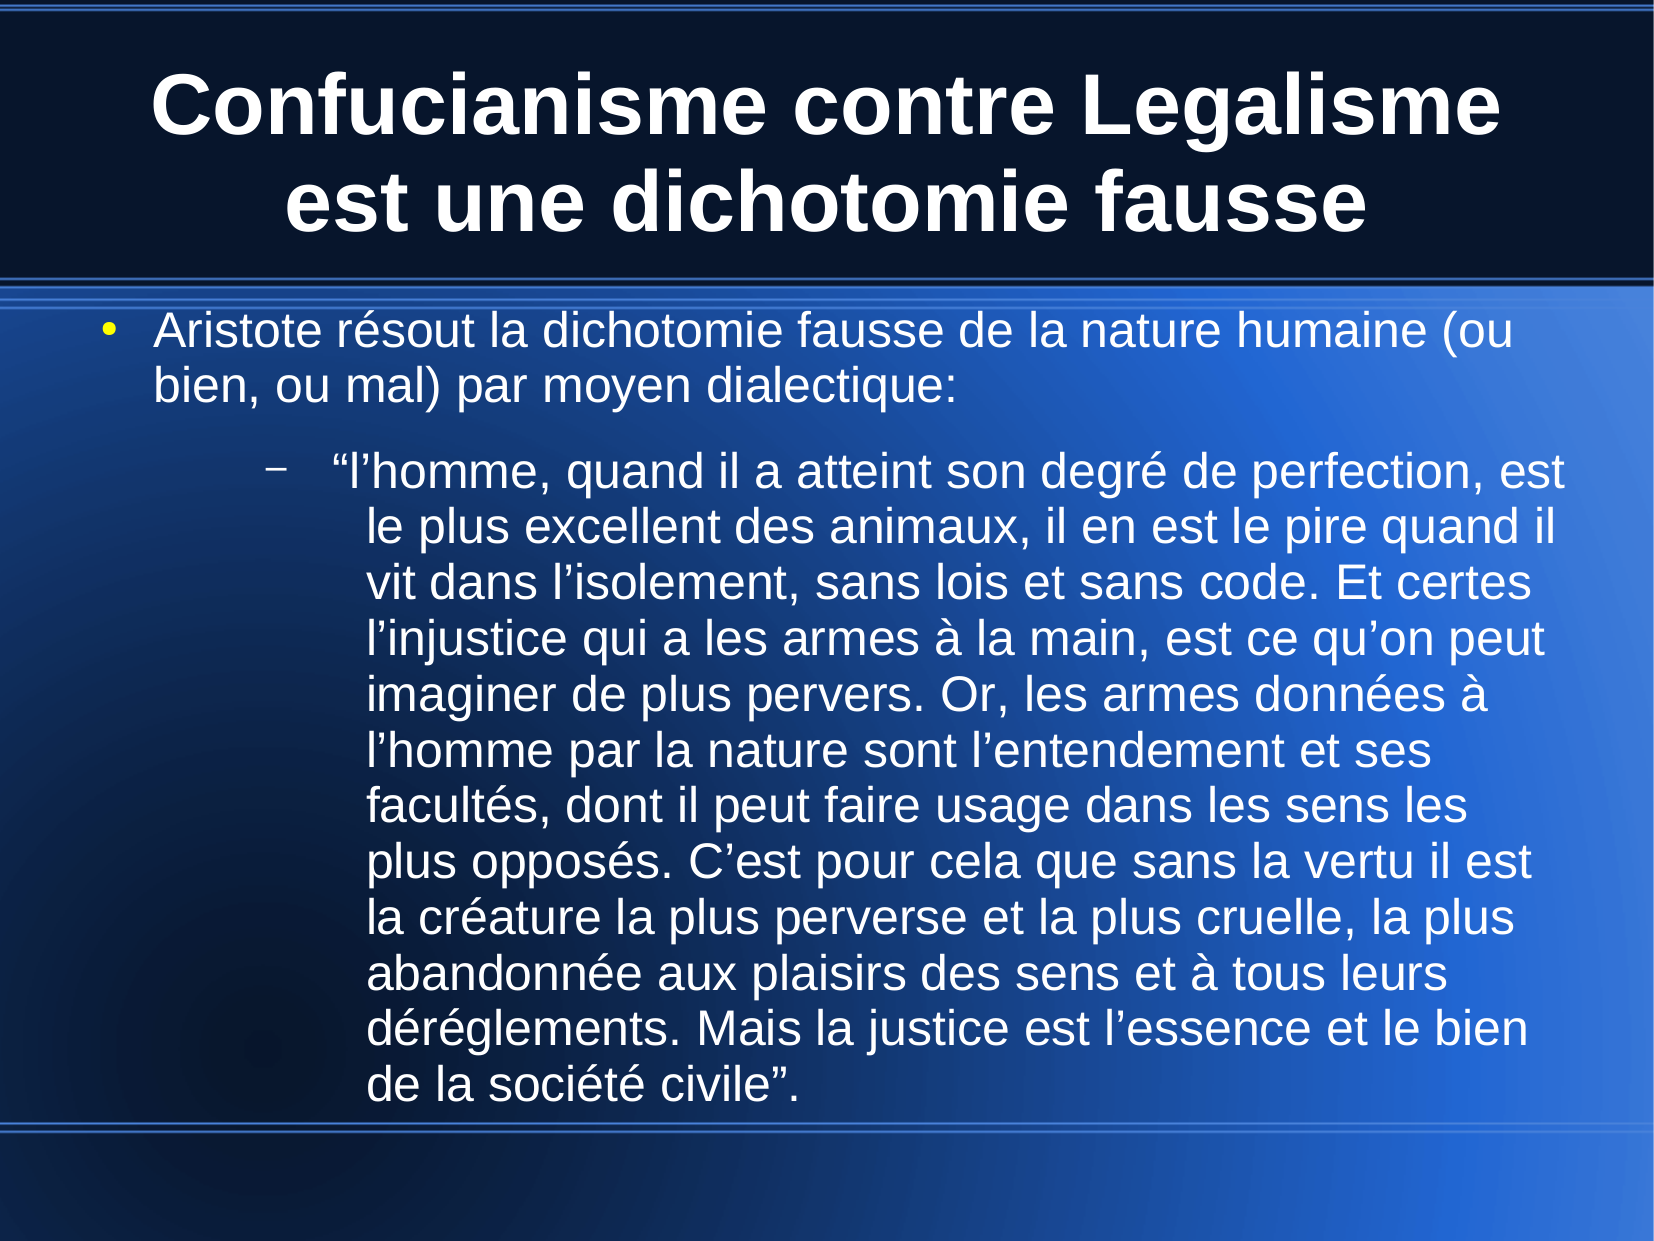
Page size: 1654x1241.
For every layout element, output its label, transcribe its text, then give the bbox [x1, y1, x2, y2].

list Aristote résout la dichotomie fausse de la nature humaine (ou bien, ou mal) par moyen dialectique: “l’homme, quand il a atteint son degré de perfection, est le plus excellent des animaux, il en est le pire quand il vit dans l’isolement, sans lois et sans code. Et certes l’injustice qui a les armes à la main, est ce qu’on peut imaginer de plus pervers. Or, les armes données à l’homme par la nature sont l’entendement et ses facultés, dont il peut faire usage dans les sens les plus opposés. C’est pour cela que sans la vertu il est la créature la plus perverse et la plus cruelle, la plus abandonnée aux plaisirs des sens et à tous leurs déréglements. Mais la justice est l’essence et le bien de la société civile”. [82, 302, 1571, 1138]
title Confucianisme contre Legalisme est une dichotomie fausse [82, 49, 1571, 257]
picture [0, 0, 1654, 1241]
